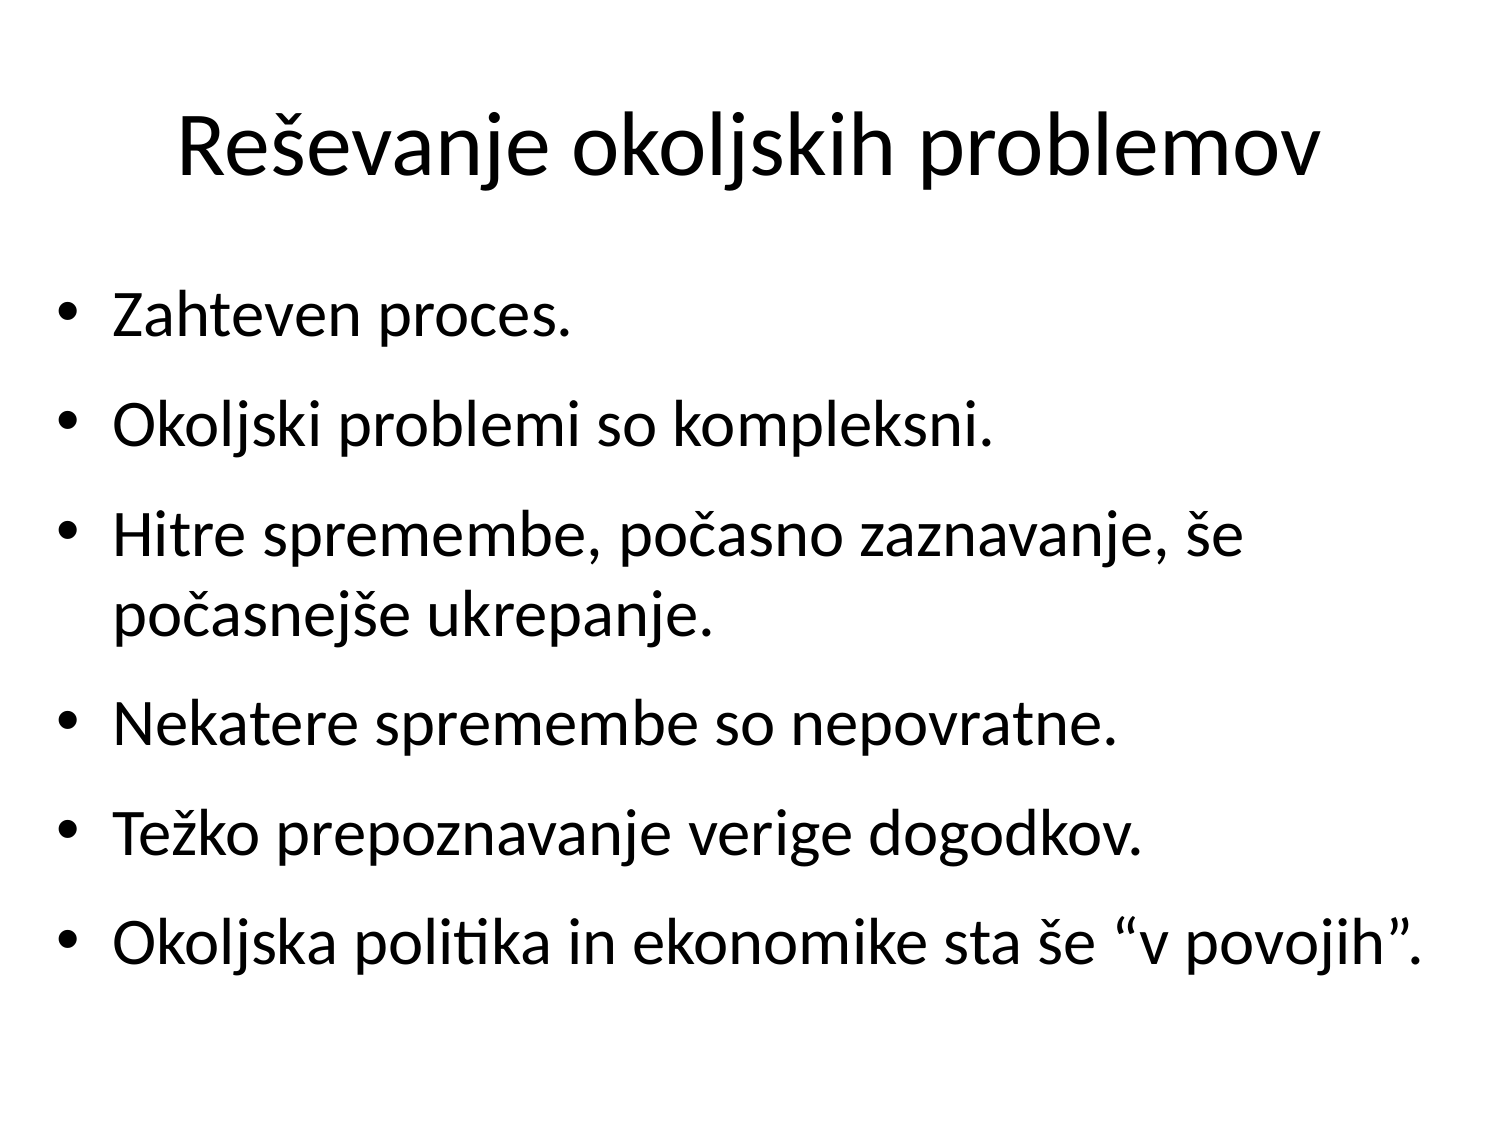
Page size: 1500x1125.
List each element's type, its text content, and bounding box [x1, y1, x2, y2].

list Zahteven proces. Okoljski problemi so kompleksni. Hitre spremembe, počasno zaznavanje, še počasnejše ukrepanje. Nekatere spremembe so nepovratne. Težko prepoznavanje verige dogodkov. Okoljska politika in ekonomike sta še “v povojih”. [41, 262, 1500, 1083]
title Reševanje okoljskih problemov [75, 45, 1425, 233]
